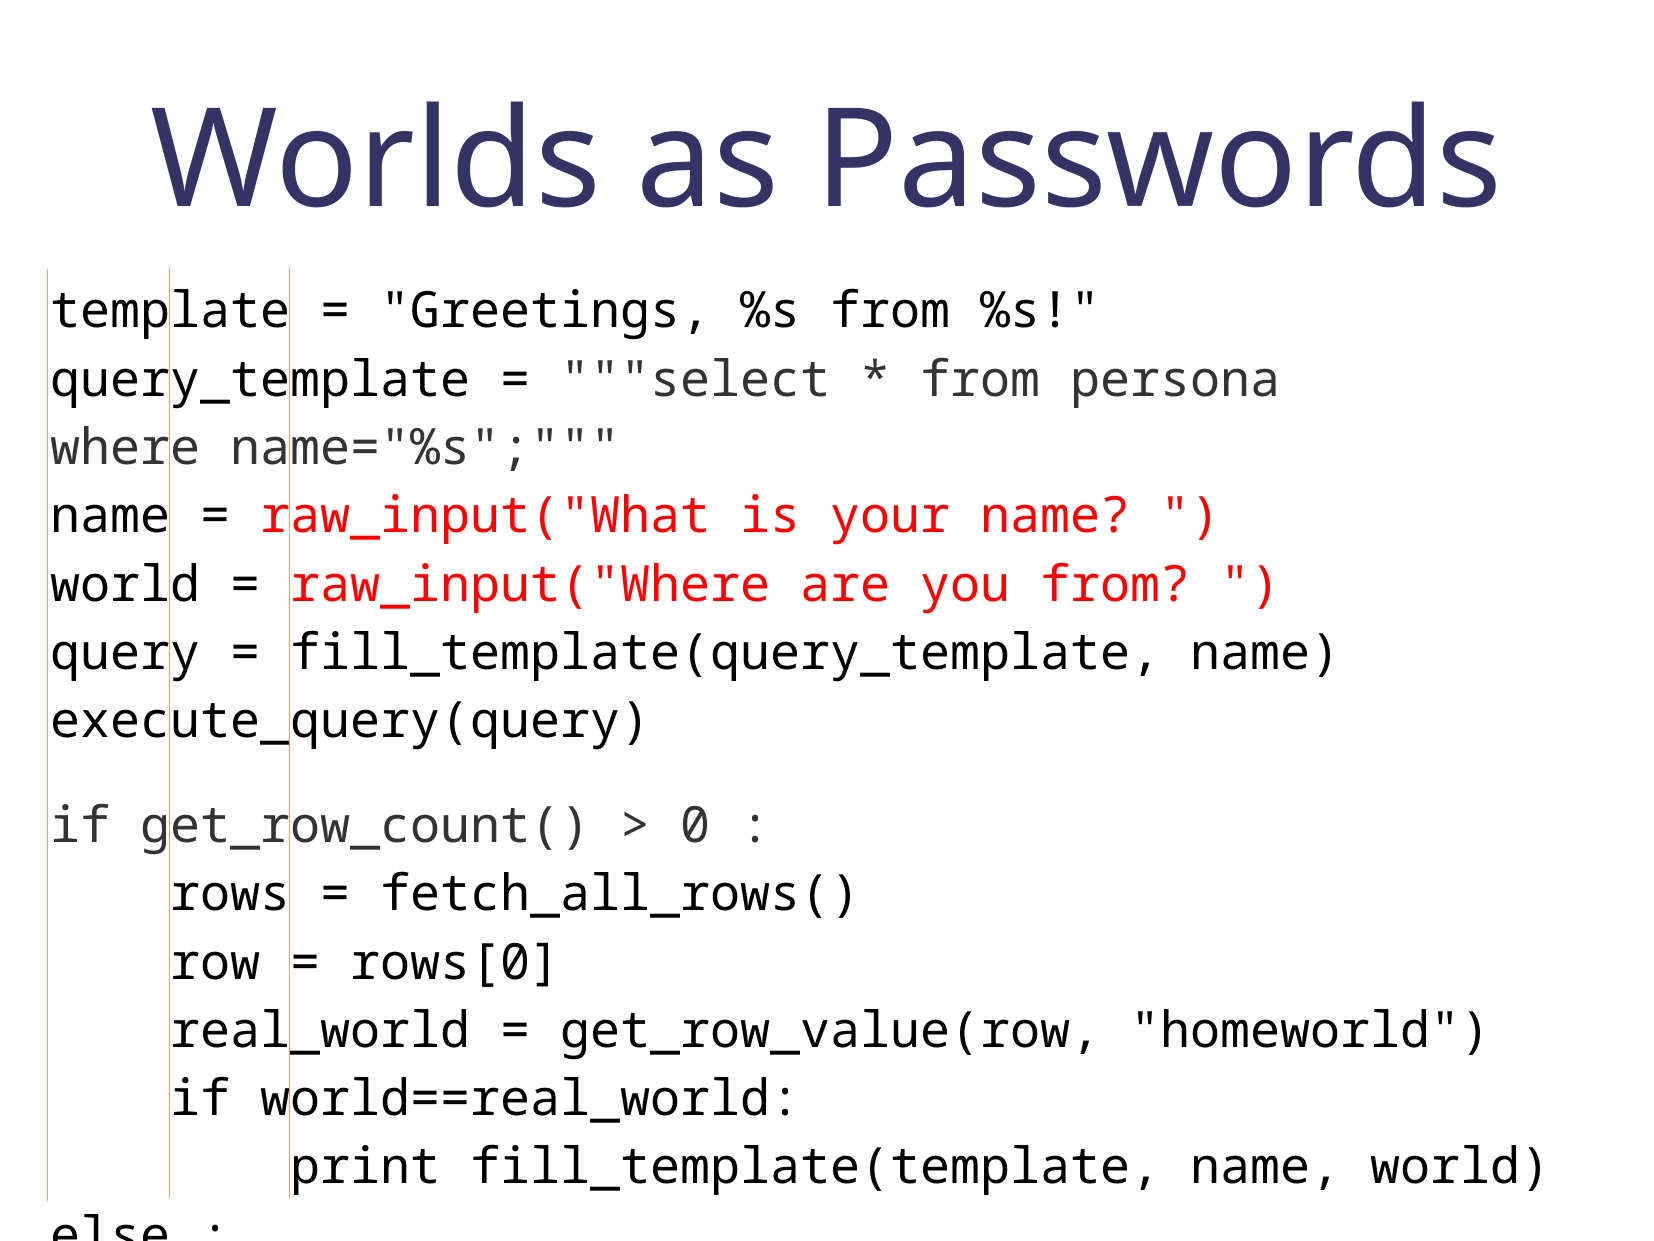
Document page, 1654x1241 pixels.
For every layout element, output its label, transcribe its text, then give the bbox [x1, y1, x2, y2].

subtitle template = "Greetings, %s from %s!" query_template = """select * from persona where name="%s";""" name = raw_input("What is your name? ") world = raw_input("Where are you from? ") query = fill_template(query_template, name) execute_query(query) if get_row_count() > 0 : rows = fetch_all_rows() row = rows[0] real_world = get_row_value(row, "homeworld") if world==real_world: print fill_template(template, name, world) else : print "Access denied!" [290, 274, 1654, 1130]
subtitle template = "Greetings, %s from %s!" query_template = """select * from persona where name="%s";""" name = raw_input("What is your name? ") world = raw_input("Where are you from? ") query = fill_template(query_template, name) execute_query(query) if get_row_count() > 0 : rows = fetch_all_rows() row = rows[0] real_world = get_row_value(row, "homeworld") if world==real_world: print fill_template(template, name, world) else : print "Access denied!" [170, 274, 289, 1130]
title Worlds as Passwords [82, 56, 1571, 250]
subtitle template = "Greetings, %s from %s!" query_template = """select * from persona where name="%s";""" name = raw_input("What is your name? ") world = raw_input("Where are you from? ") query = fill_template(query_template, name) execute_query(query) if get_row_count() > 0 : rows = fetch_all_rows() row = rows[0] real_world = get_row_value(row, "homeworld") if world==real_world: print fill_template(template, name, world) else : print "Access denied!" [50, 274, 169, 1130]
